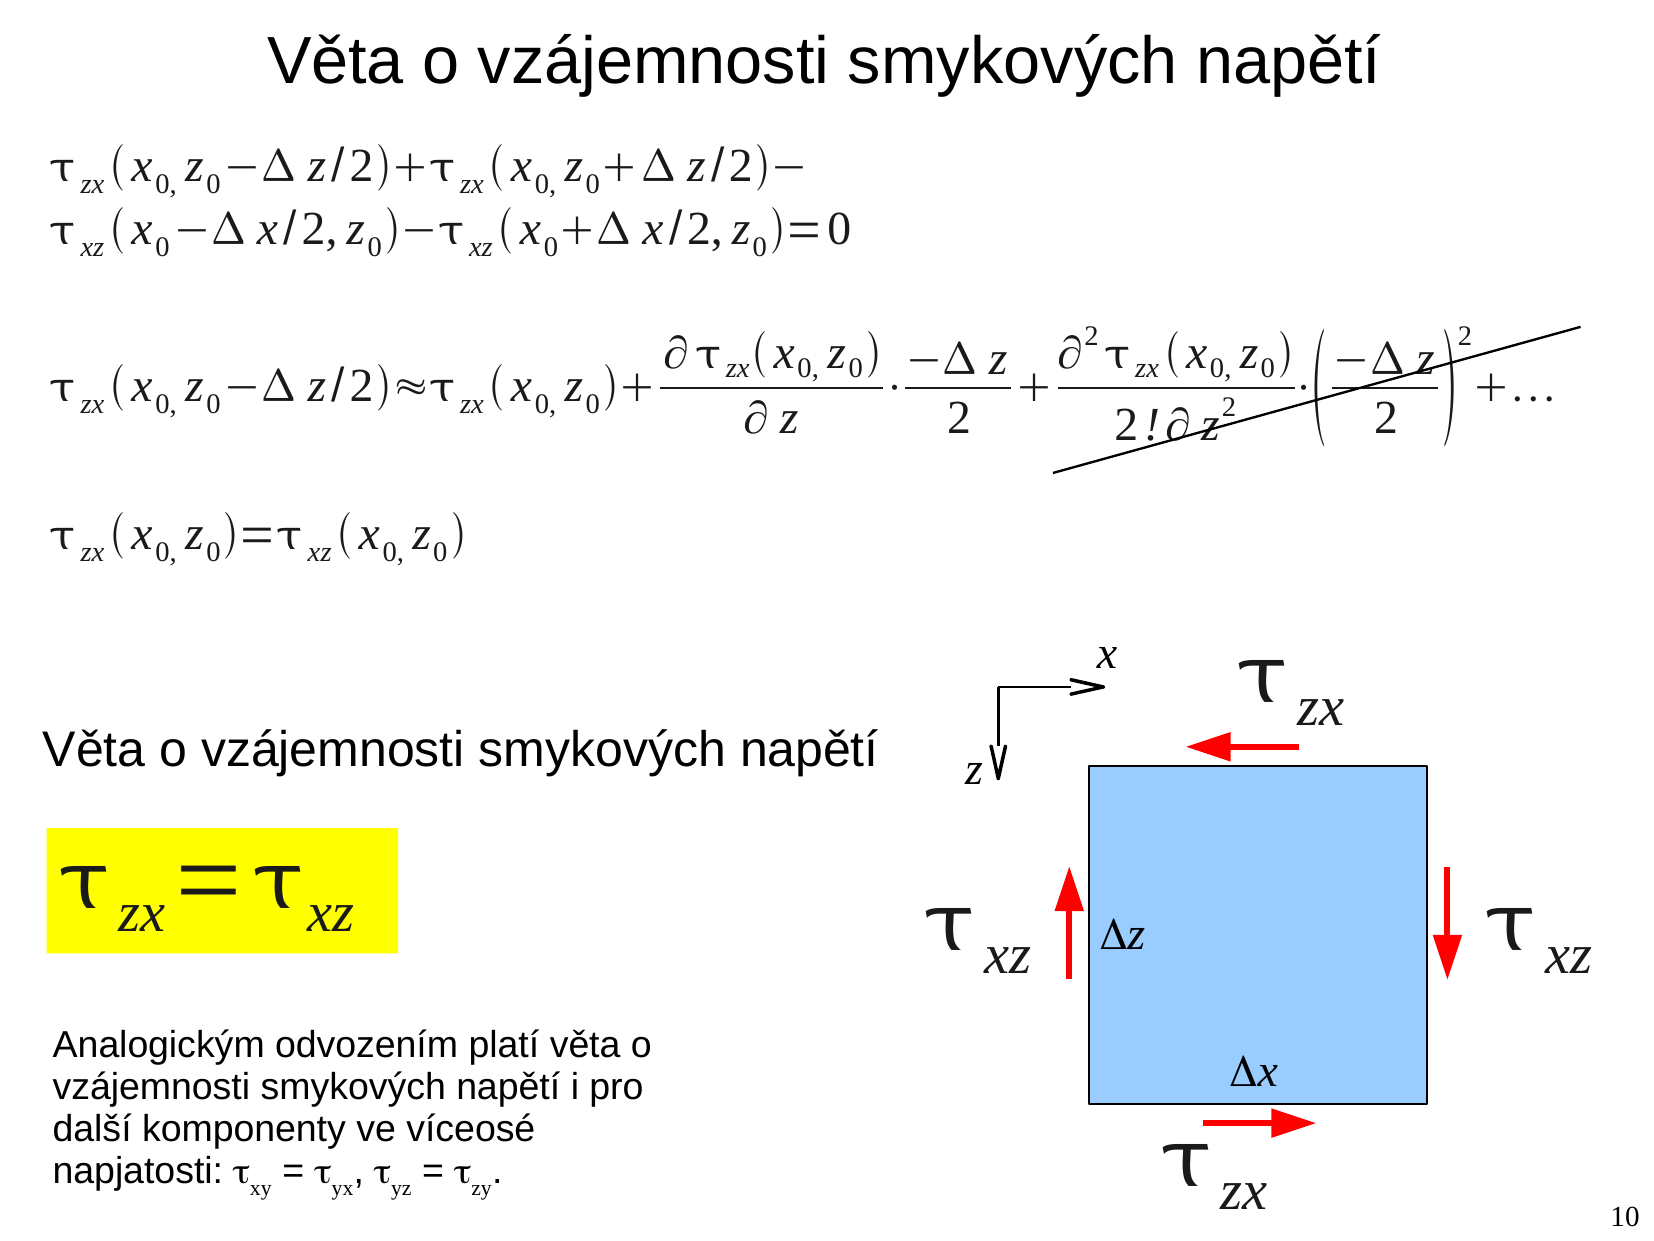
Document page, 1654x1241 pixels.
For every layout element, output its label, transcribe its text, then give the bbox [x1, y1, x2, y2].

chart [24, 825, 380, 944]
chart [32, 140, 1569, 569]
text_box Dx [1214, 1038, 1293, 1114]
text_box Analogickým odvozením platí věta o vzájemnosti smykových napětí i pro další komponenty ve víceosé napjatosti: txy = tyx, tyz = tzy. [37, 1016, 676, 1228]
text_box Věta o vzájemnosti smykových napětí [28, 713, 956, 791]
text_box z [950, 736, 1006, 821]
chart [1203, 619, 1369, 738]
text_box [1089, 766, 1427, 1104]
text_box [46, 828, 399, 954]
chart [890, 867, 1056, 986]
text_box Dz [1084, 901, 1161, 976]
text_box x [1082, 620, 1138, 705]
title Věta o vzájemnosti smykových napětí [37, 8, 1613, 113]
chart [1451, 867, 1617, 986]
chart [1126, 1103, 1293, 1222]
